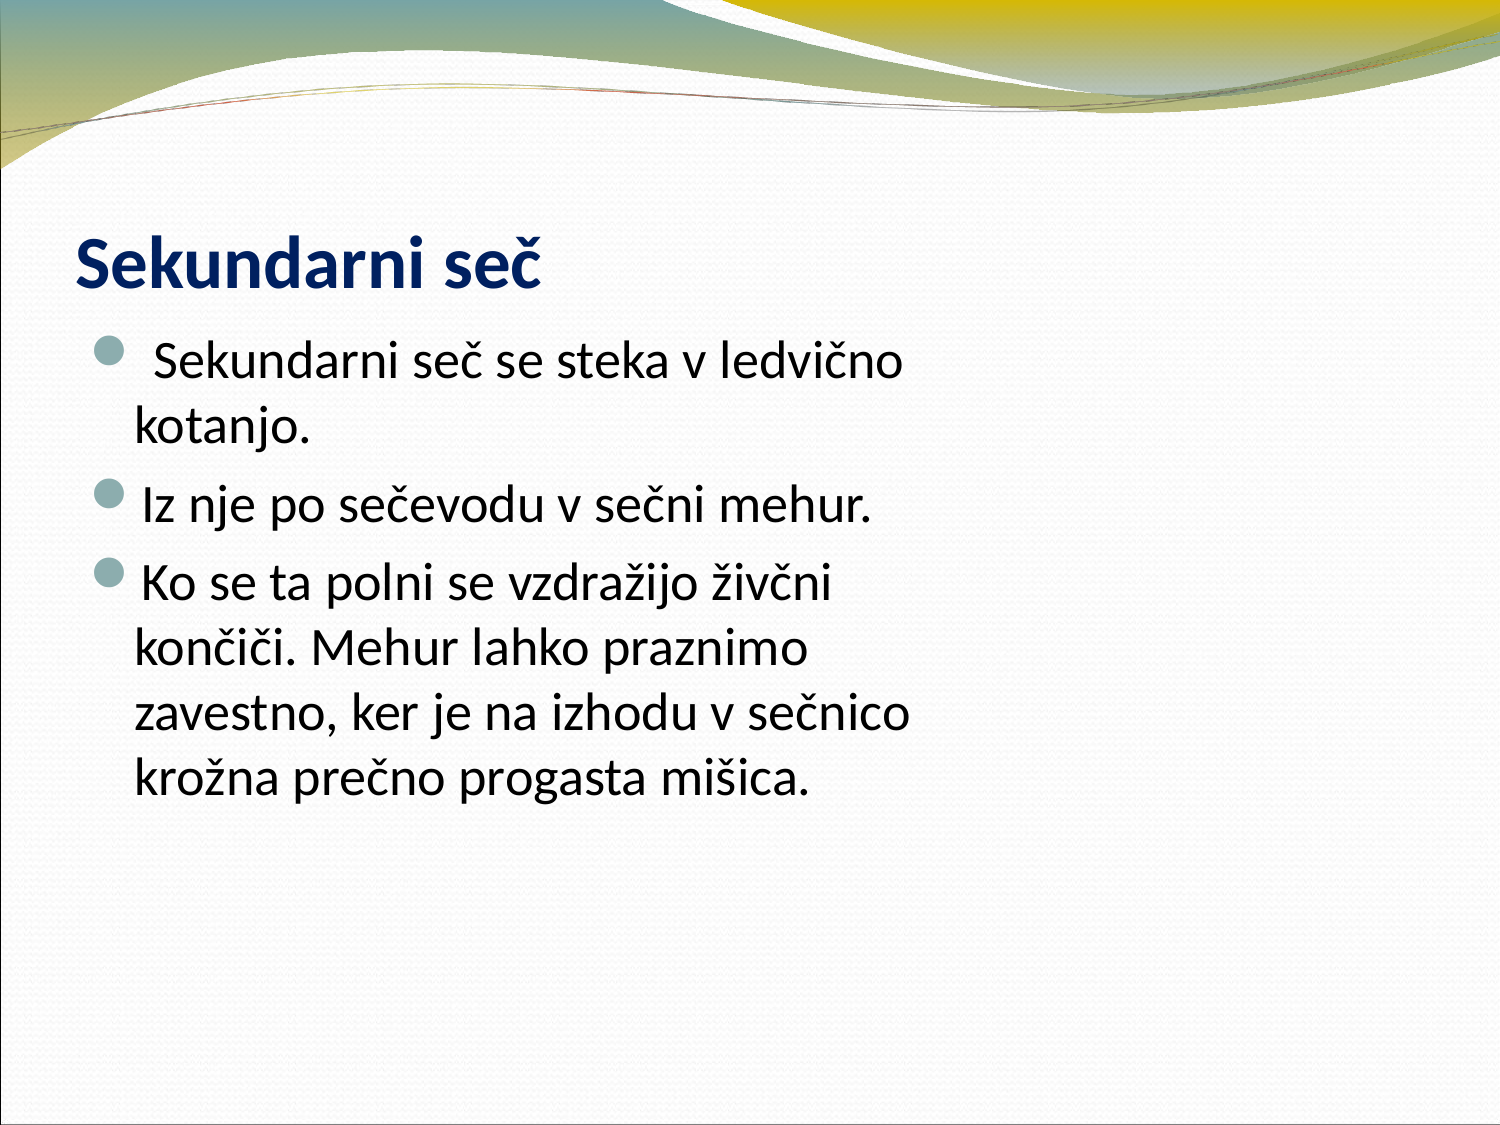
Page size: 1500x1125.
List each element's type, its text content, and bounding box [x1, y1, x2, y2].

text_box Sekundarni seč [74, 115, 1425, 304]
text_box Sekundarni seč se steka v ledvično kotanjo. Iz nje po sečevodu v sečni mehur. Ko se ta polni se vzdražijo živčni končiči. Mehur lahko praznimo zavestno, ker je na izhodu v sečnico krožna prečno progasta mišica. [74, 317, 1008, 1038]
picture [0, 0, 1500, 1125]
